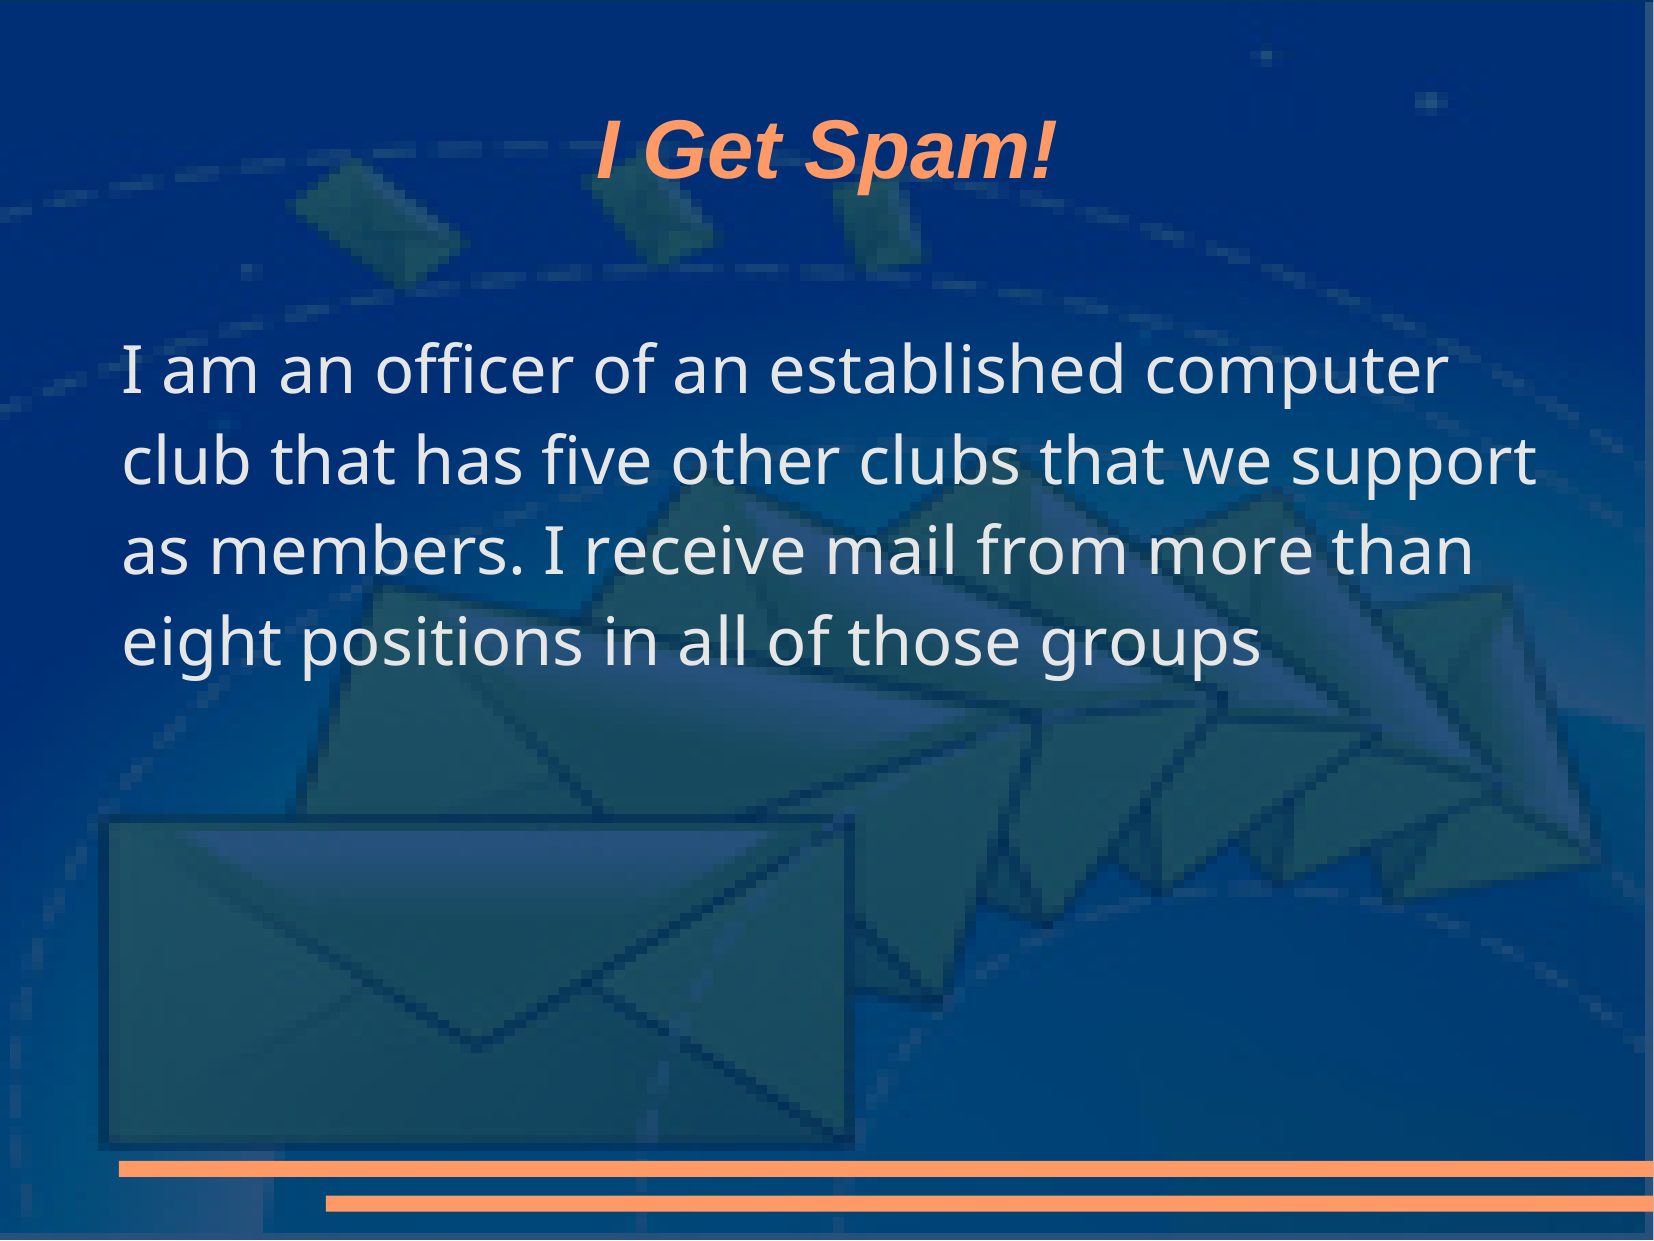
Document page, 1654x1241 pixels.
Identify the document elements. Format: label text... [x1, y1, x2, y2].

title I Get Spam! [121, 46, 1534, 254]
list I am an officer of an established computer club that has five other clubs that we support as members. I receive mail from more than eight positions in all of those groups [121, 322, 1561, 1133]
